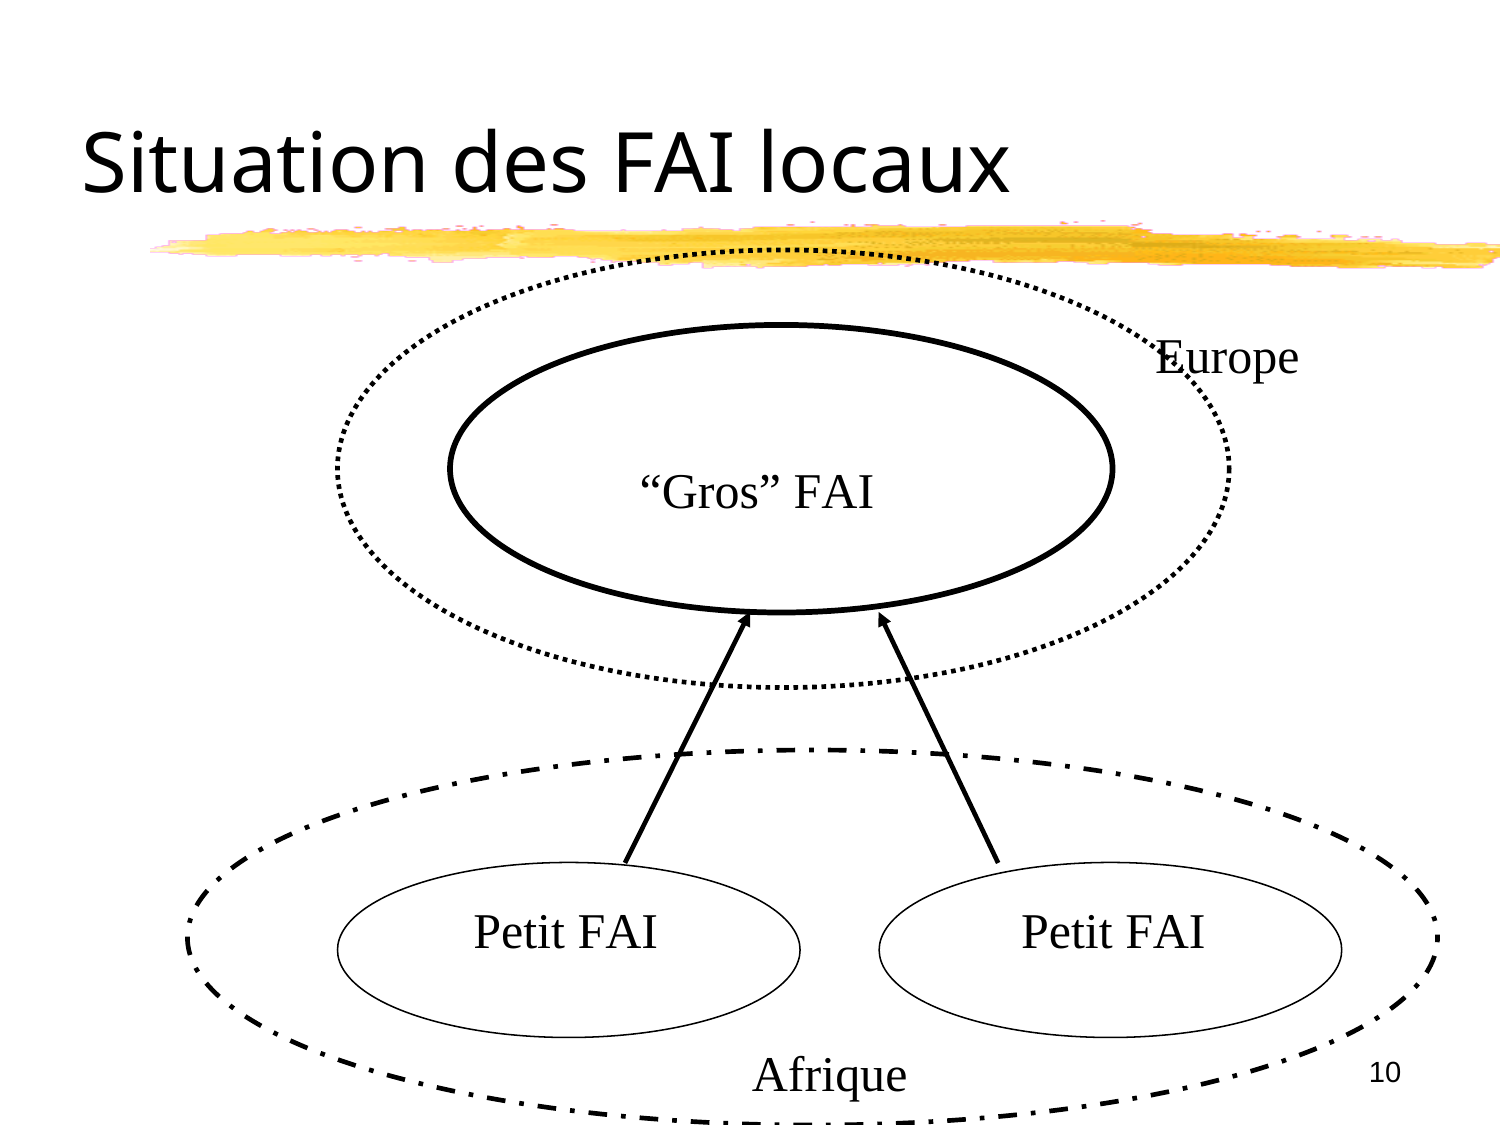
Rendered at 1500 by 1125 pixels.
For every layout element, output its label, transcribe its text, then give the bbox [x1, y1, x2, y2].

text_box Petit FAI [997, 895, 1230, 967]
text_box “Gros” FAI [624, 456, 935, 528]
text_box Afrique [724, 1039, 935, 1111]
title Situation des FAI locaux [66, 37, 1342, 225]
picture [150, 215, 1500, 279]
text_box Europe [1140, 320, 1315, 392]
text_box Petit FAI [450, 895, 682, 967]
